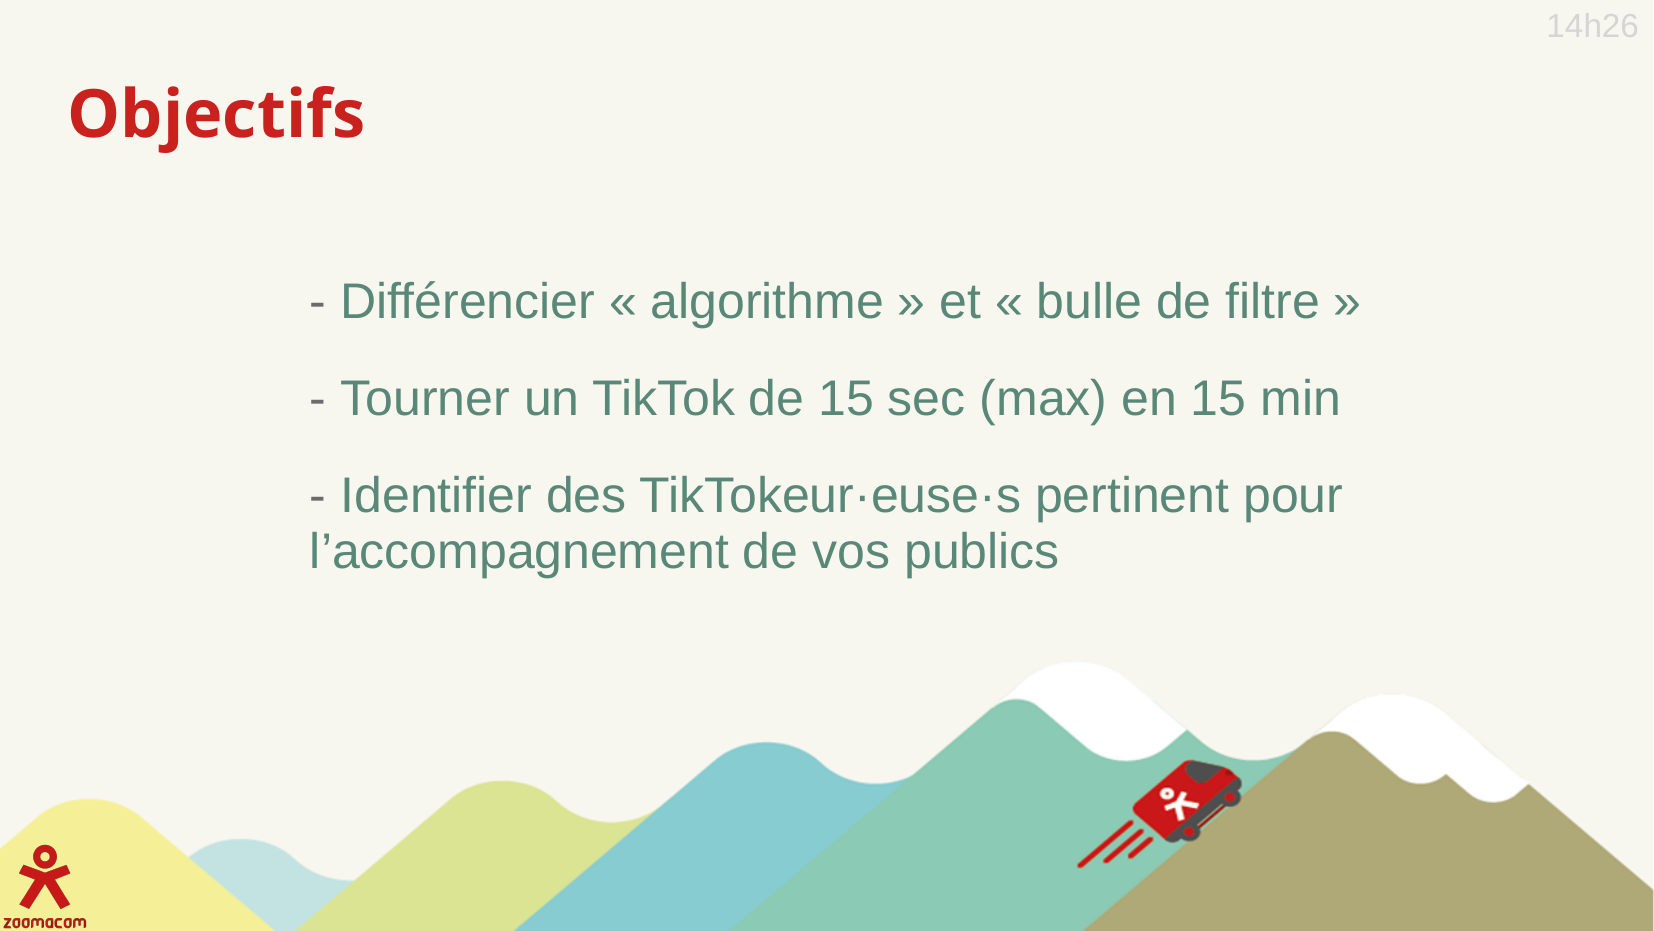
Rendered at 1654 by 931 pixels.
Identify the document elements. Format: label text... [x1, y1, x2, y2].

text_box - Différencier « algorithme » et « bulle de filtre » - Tourner un TikTok de 15 sec (max) en 15 min - Identifier des TikTokeur·euse·s pertinent pour l’accompagnement de vos publics [295, 265, 1388, 587]
text_box 14h26 [1476, 0, 1654, 60]
picture [0, 0, 1654, 931]
text_box Objectifs [53, 59, 880, 189]
